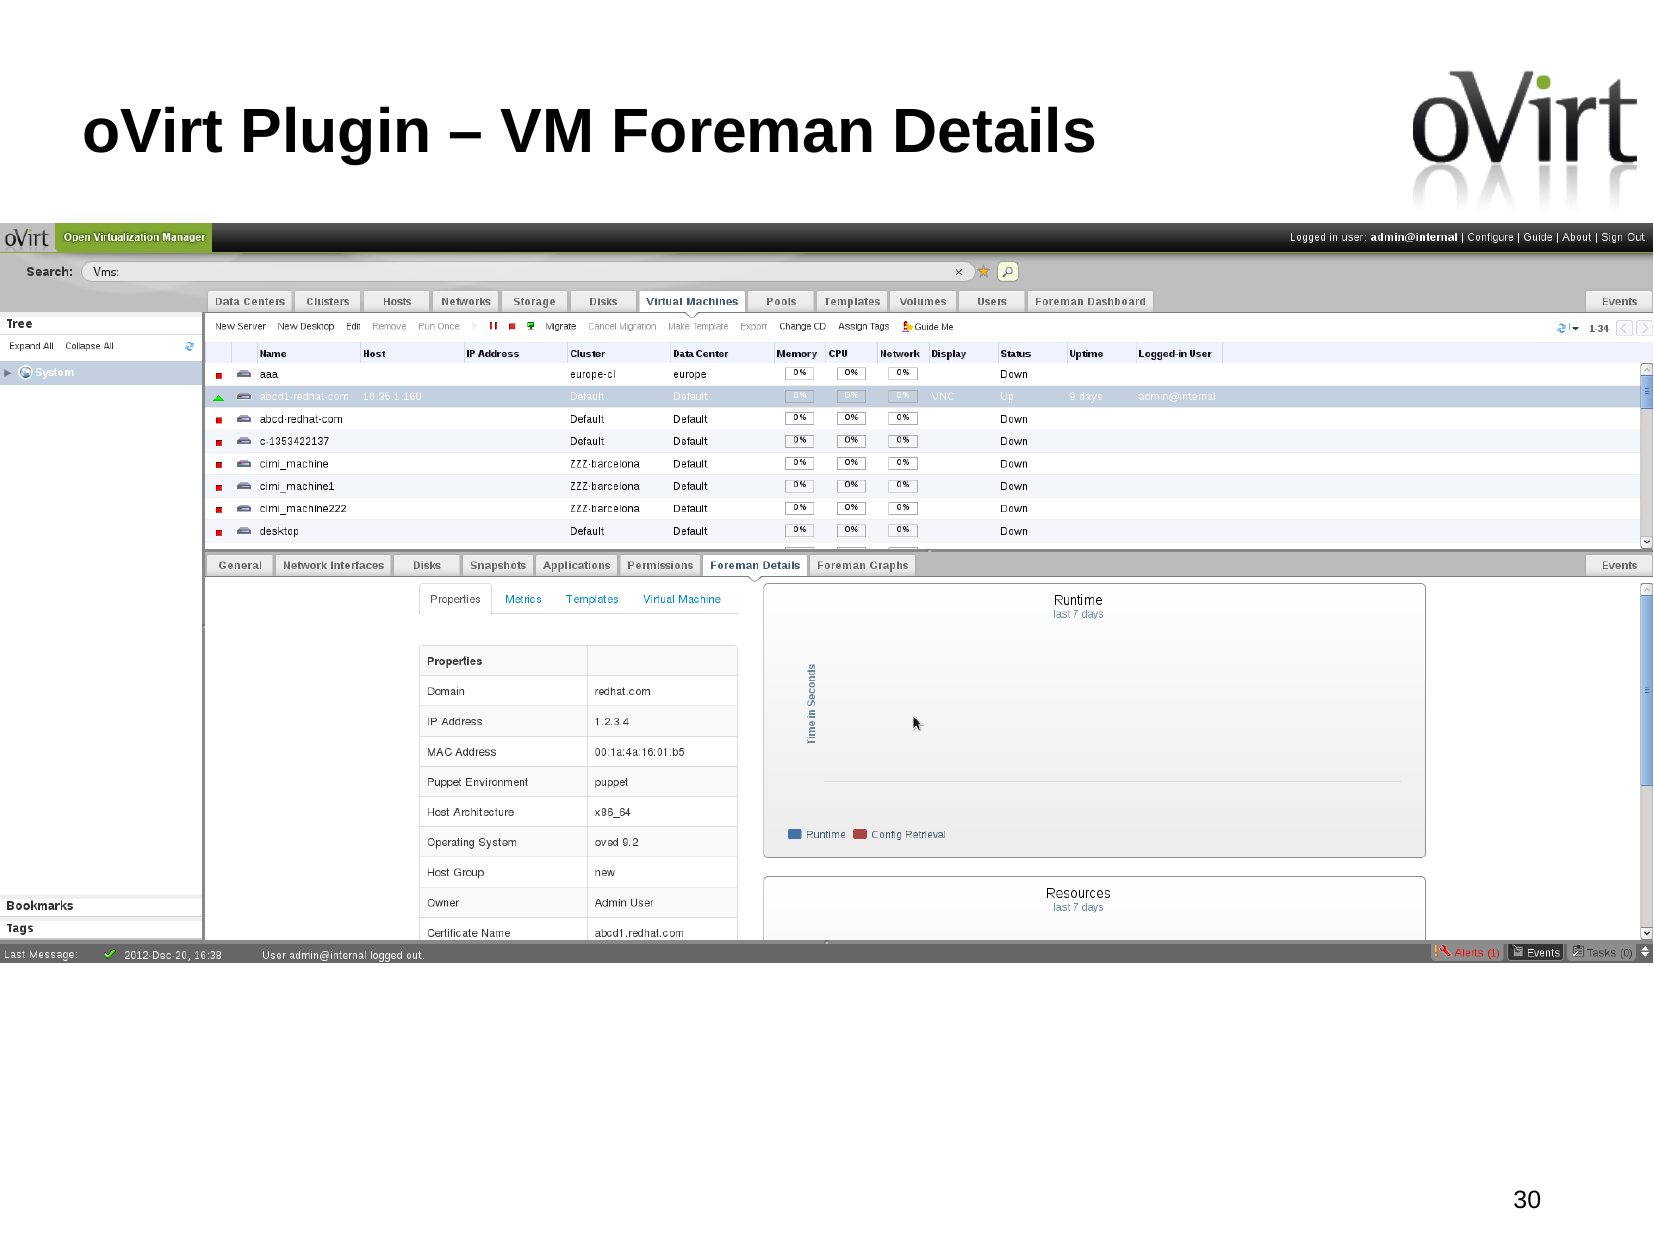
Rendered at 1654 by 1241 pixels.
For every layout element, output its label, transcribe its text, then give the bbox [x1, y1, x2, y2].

picture [1413, 63, 1637, 212]
title oVirt Plugin – VM Foreman Details [82, 37, 1303, 223]
picture [0, 223, 1653, 963]
